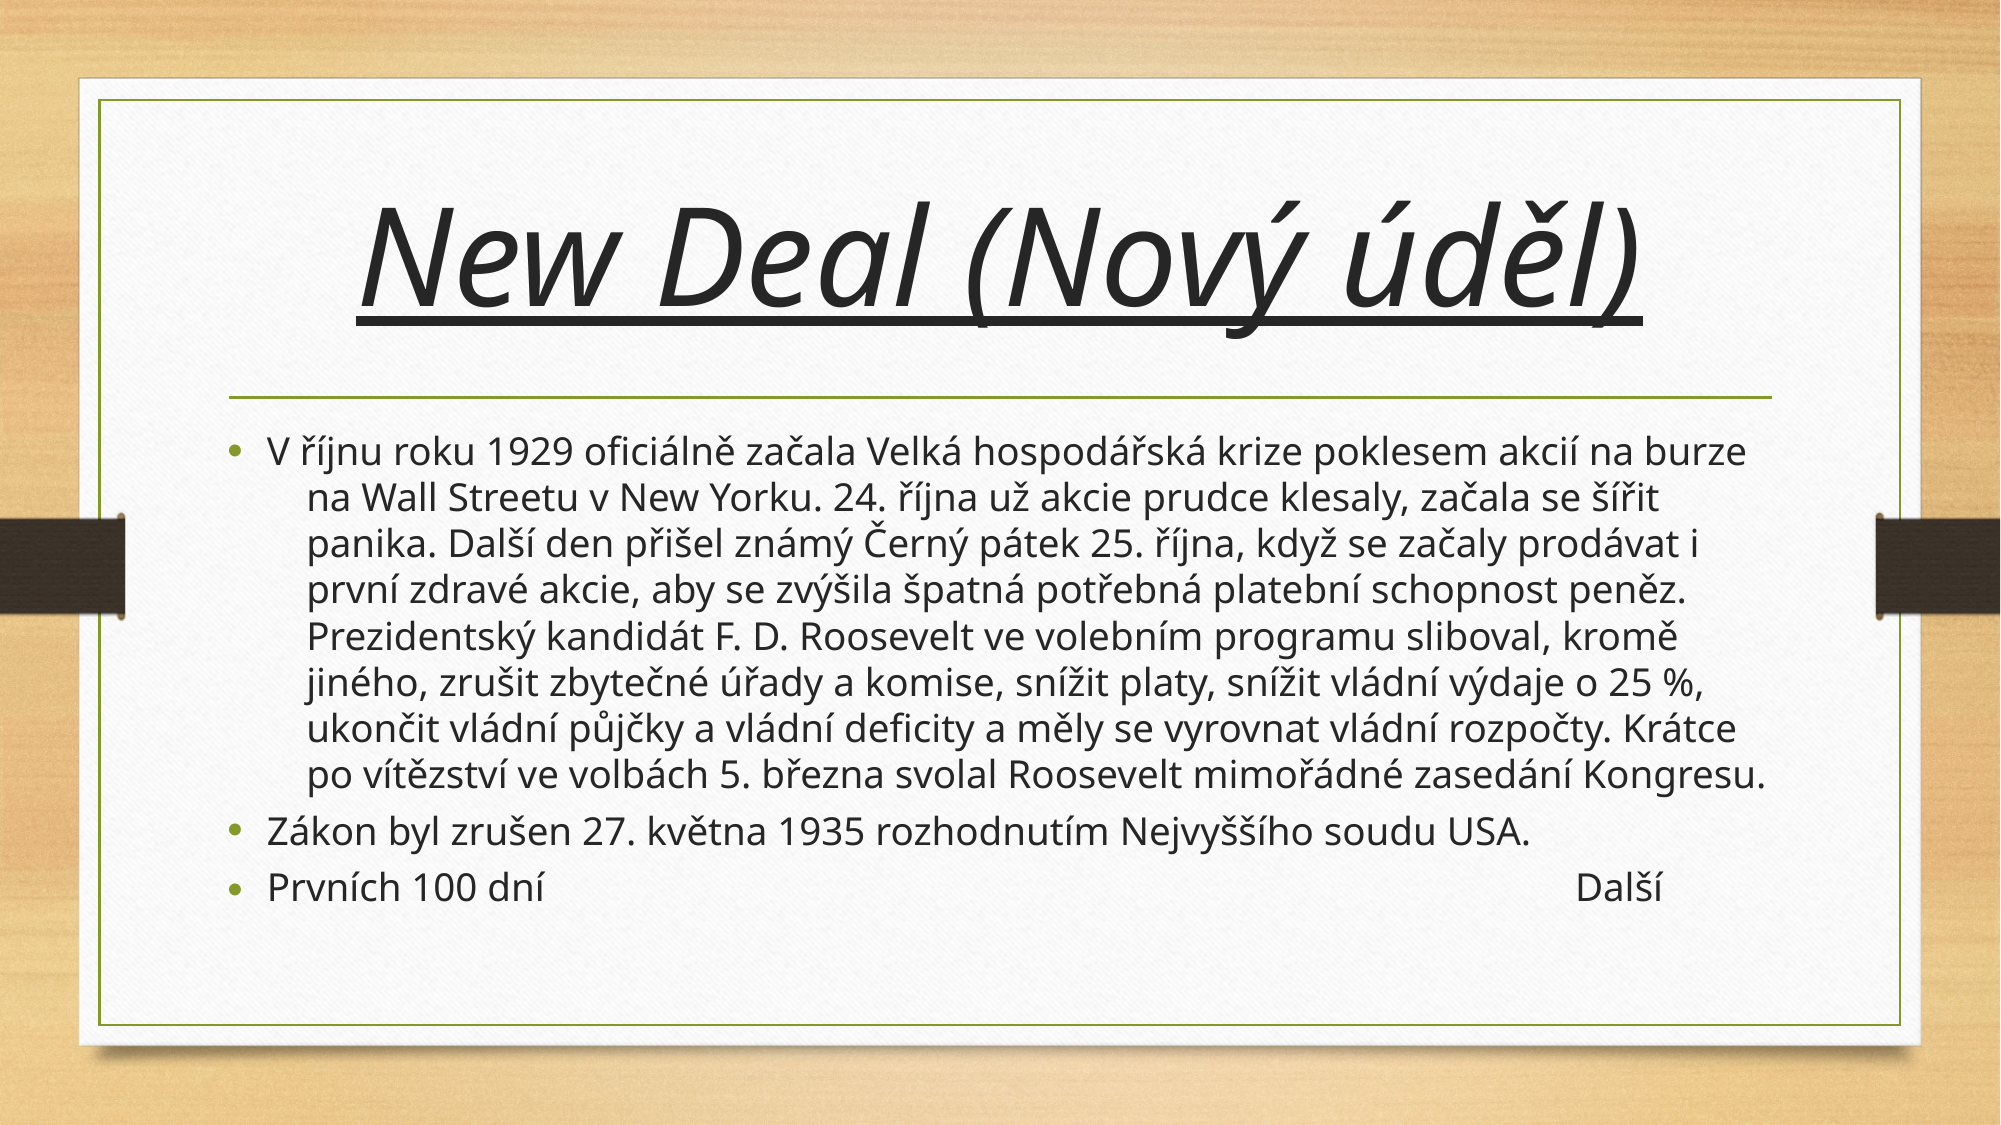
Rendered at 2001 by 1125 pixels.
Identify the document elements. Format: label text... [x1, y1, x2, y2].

list V říjnu roku 1929 oficiálně začala Velká hospodářská krize poklesem akcií na burze na Wall Streetu v New Yorku. 24. října už akcie prudce klesaly, začala se šířit panika. Další den přišel známý Černý pátek 25. října, když se začaly prodávat i první zdravé akcie, aby se zvýšila špatná potřebná platební schopnost peněz. Prezidentský kandidát F. D. Roosevelt ve volebním programu sliboval, kromě jiného, zrušit zbytečné úřady a komise, snížit platy, snížit vládní výdaje o 25 %, ukončit vládní půjčky a vládní deficity a měly se vyrovnat vládní rozpočty. Krátce po vítězství ve volbách 5. března svolal Roosevelt mimořádné zasedání Kongresu. Zákon byl zrušen 27. května 1935 rozhodnutím Nejvyššího soudu USA. Prvních 100 dní Další [212, 419, 1788, 964]
title New Deal (Nový úděl) [212, 161, 1788, 376]
